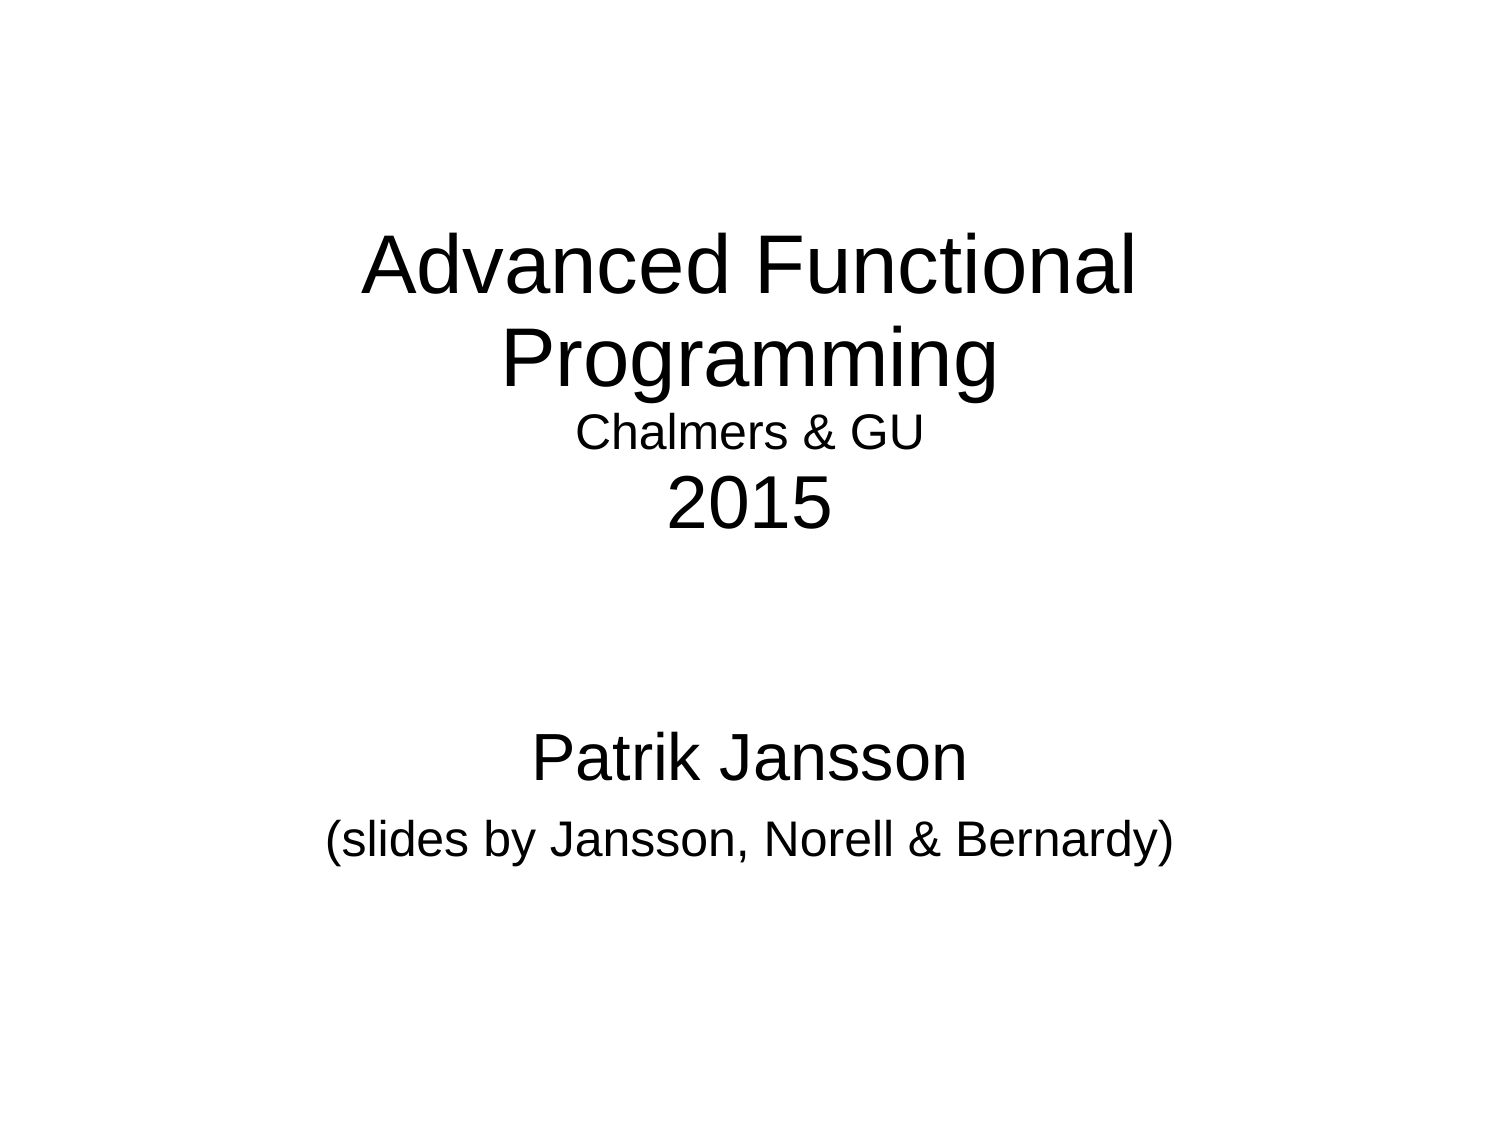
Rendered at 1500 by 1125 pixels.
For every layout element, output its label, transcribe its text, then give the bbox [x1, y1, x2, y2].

text_box [810, 471, 854, 543]
title Advanced Functional Programming Chalmers & GU 2015 [112, 162, 1388, 601]
text_box Patrik Jansson (slides by Jansson, Norell & Bernardy) [187, 712, 1313, 898]
